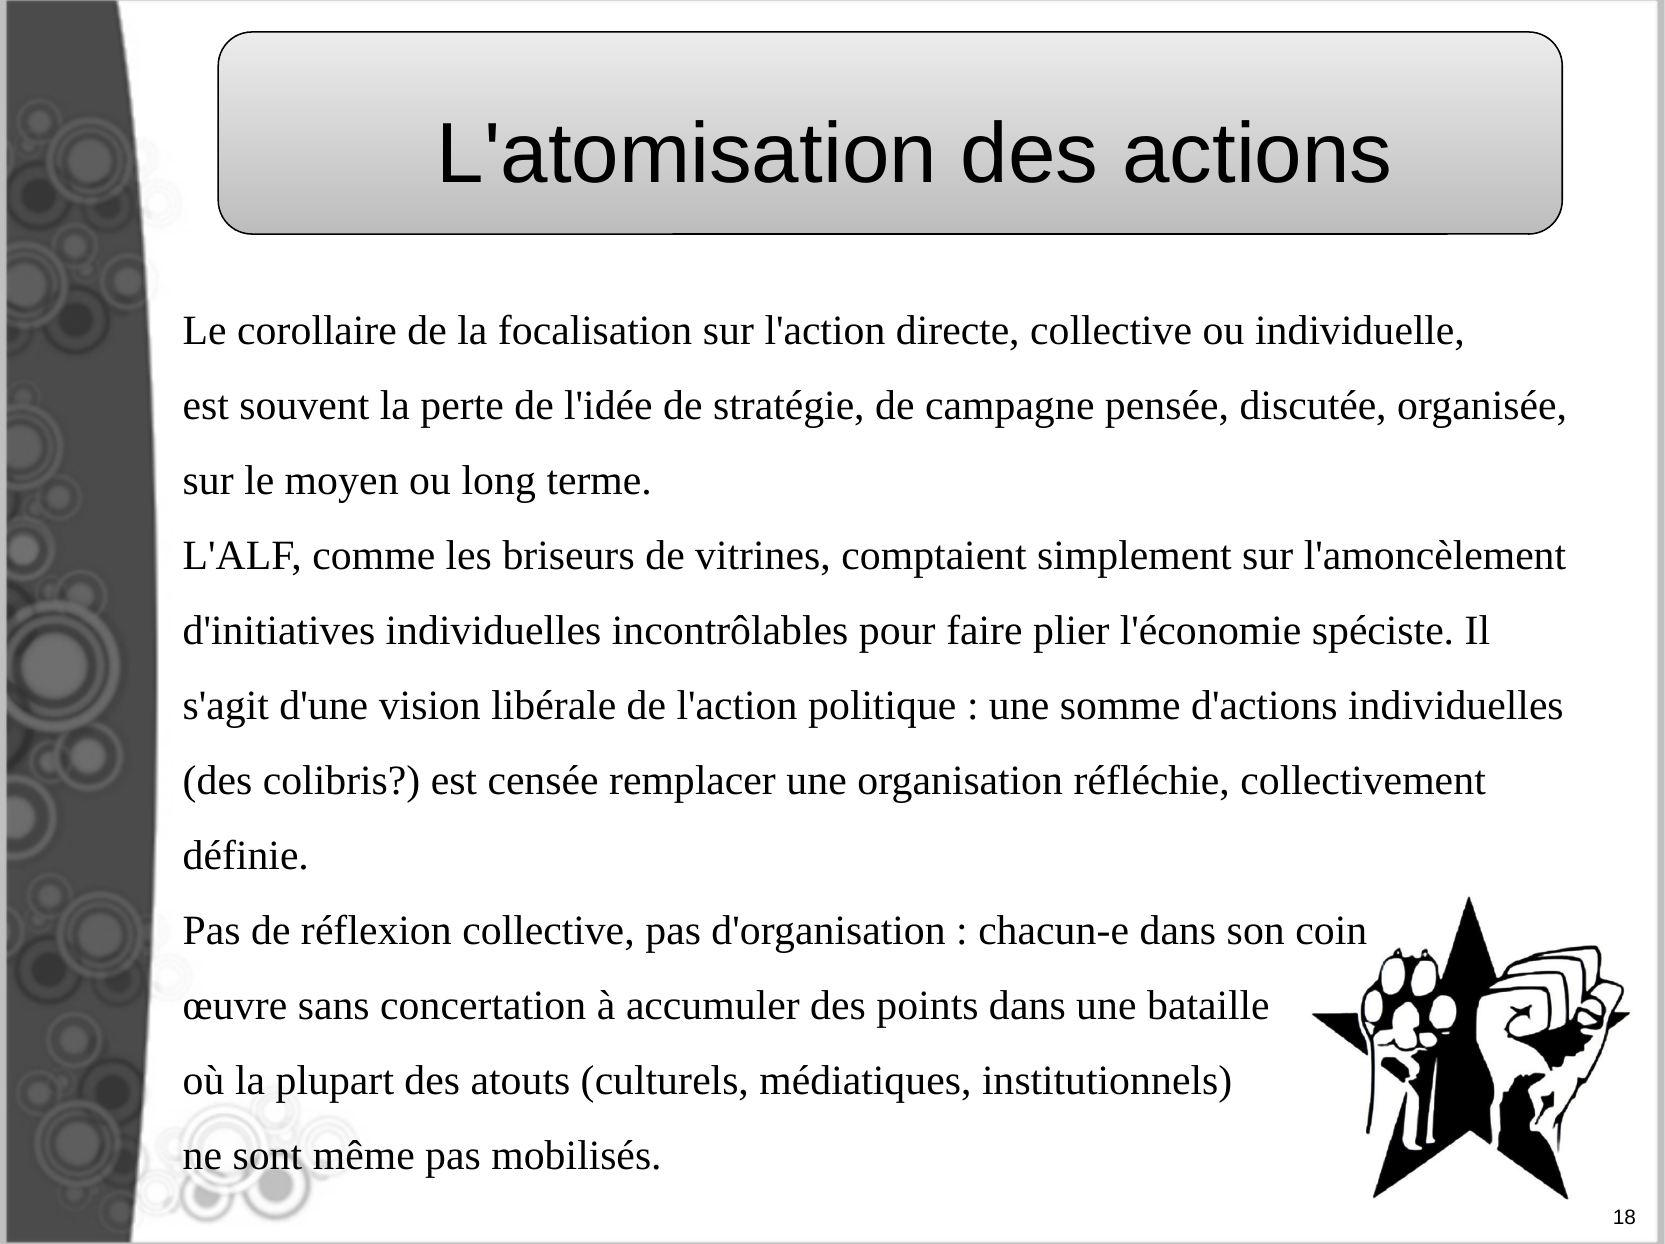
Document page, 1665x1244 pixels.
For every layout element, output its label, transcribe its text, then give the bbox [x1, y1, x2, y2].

text_box [218, 31, 1563, 235]
text_box Le corollaire de la focalisation sur l'action directe, collective ou individuelle, est souvent la perte de l'idée de stratégie, de campagne pensée, discutée, organisée, sur le moyen ou long terme. L'ALF, comme les briseurs de vitrines, comptaient simplement sur l'amoncèlement d'initiatives individuelles incontrôlables pour faire plier l'économie spéciste. Il s'agit d'une vision libérale de l'action politique : une somme d'actions individuelles (des colibris?) est censée remplacer une organisation réfléchie, collectivement définie. Pas de réflexion collective, pas d'organisation : chacun-e dans son coin œuvre sans concertation à accumuler des points dans une bataille où la plupart des atouts (culturels, médiatiques, institutionnels) ne sont même pas mobilisés. [174, 269, 1584, 1244]
picture [3, 0, 1662, 1244]
text_box L'atomisation des actions [253, 88, 1578, 207]
text_box 18 [1297, 1195, 1645, 1237]
